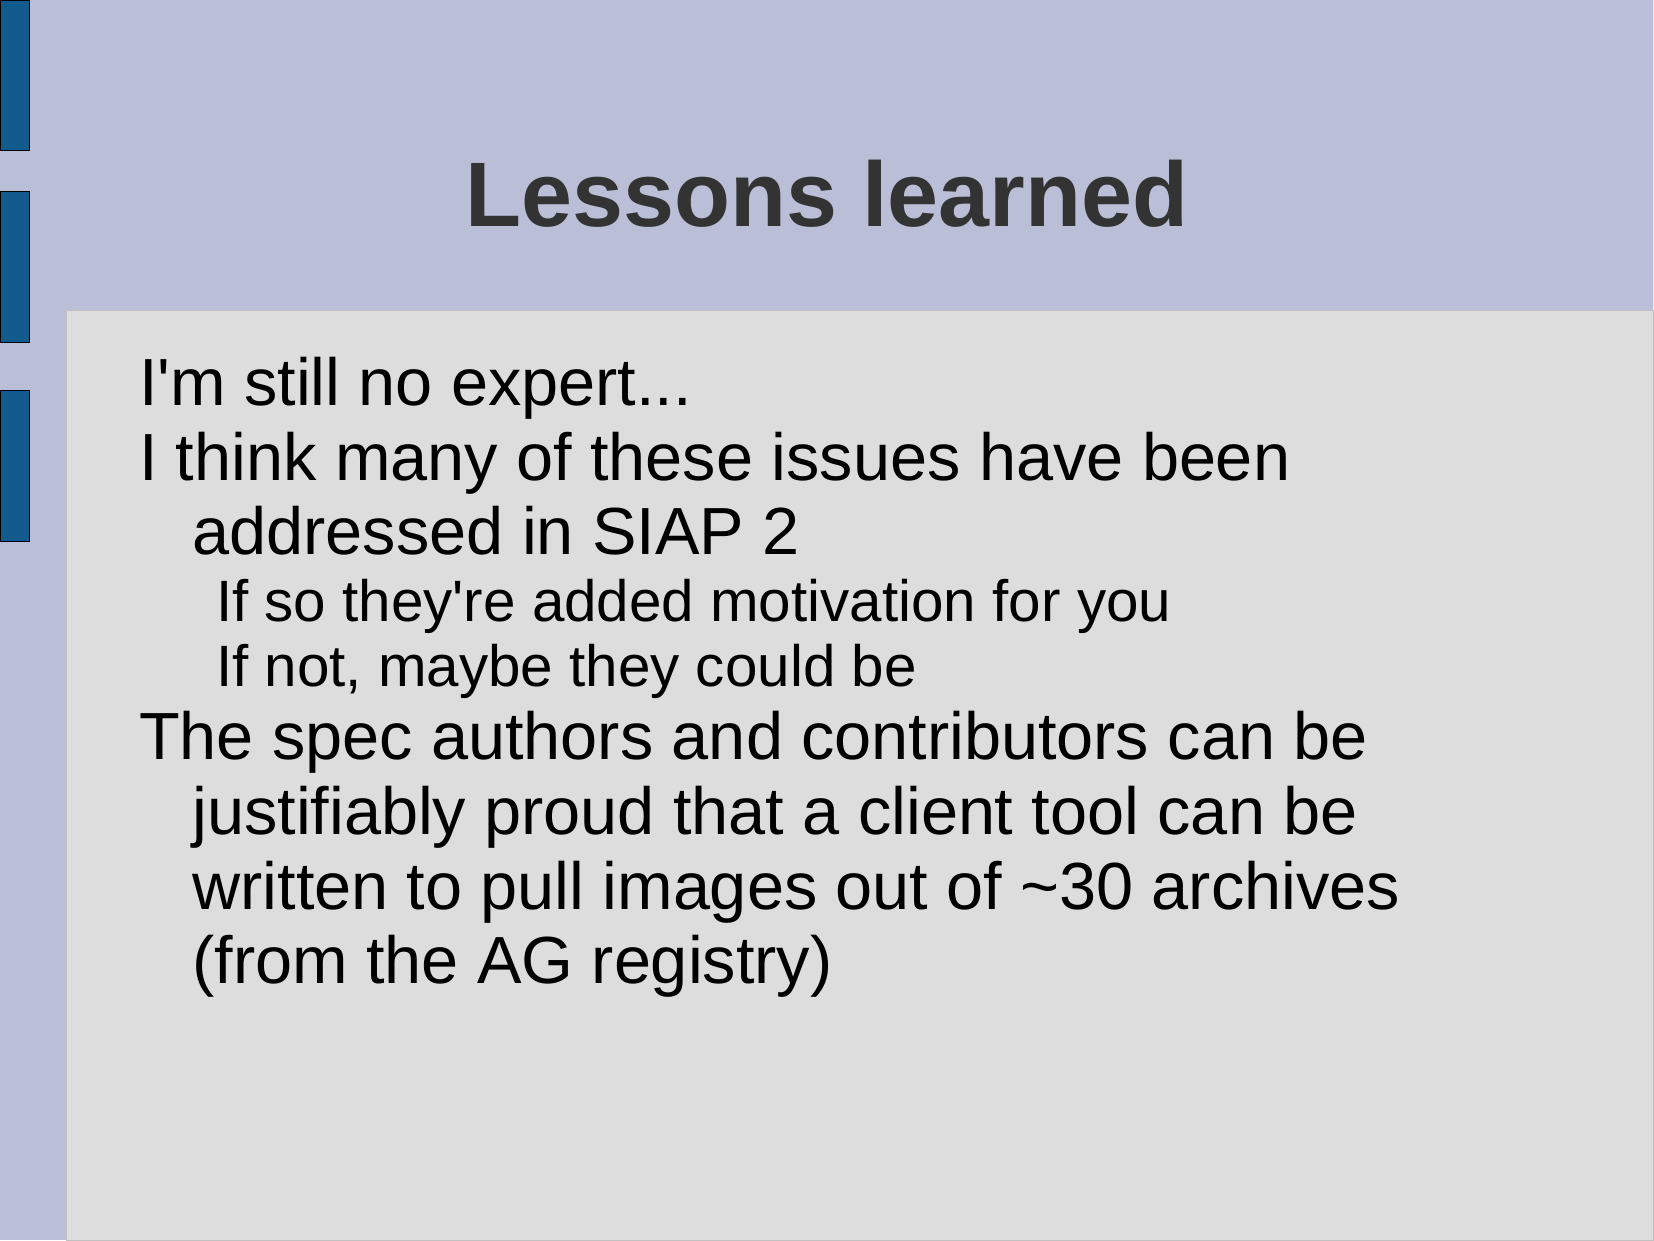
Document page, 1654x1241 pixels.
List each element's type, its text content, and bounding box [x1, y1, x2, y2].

list I'm still no expert... I think many of these issues have been addressed in SIAP 2 If so they're added motivation for you If not, maybe they could be The spec authors and contributors can be justifiably proud that a client tool can be written to pull images out of ~30 archives (from the AG registry) [121, 344, 1534, 1127]
title Lessons learned [121, 91, 1534, 299]
